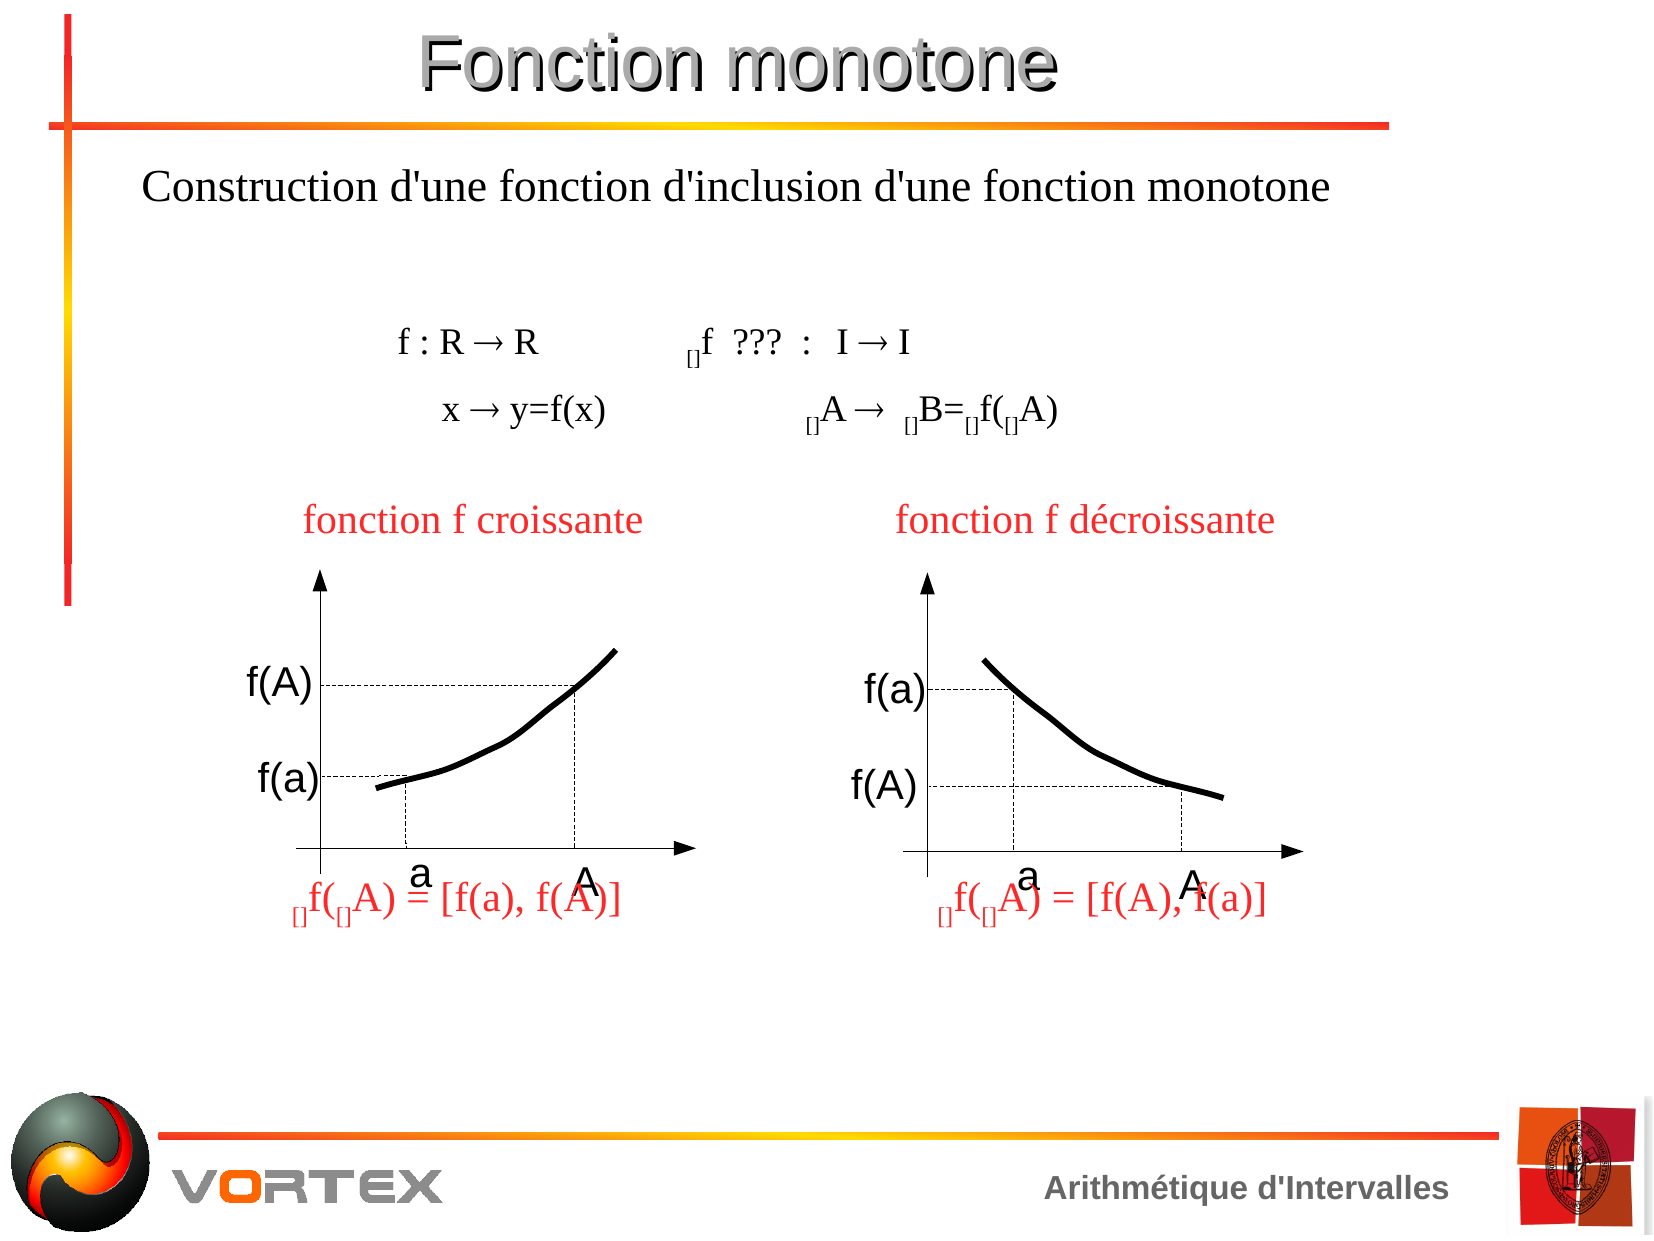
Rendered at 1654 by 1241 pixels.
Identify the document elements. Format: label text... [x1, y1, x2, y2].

picture [1505, 1096, 1653, 1235]
list Construction d'une fonction d'inclusion d'une fonction monotone f : R  R []f ??? : I  I x  y=f(x) []A  []B=[]f([]A) fonction f croissante fonction f décroissante []f([]A) = [f(a), f(A)] []f([]A) = [f(A), f(a)] [123, 160, 1530, 1103]
title Fonction monotone [82, 4, 1392, 120]
picture [11, 1092, 443, 1232]
